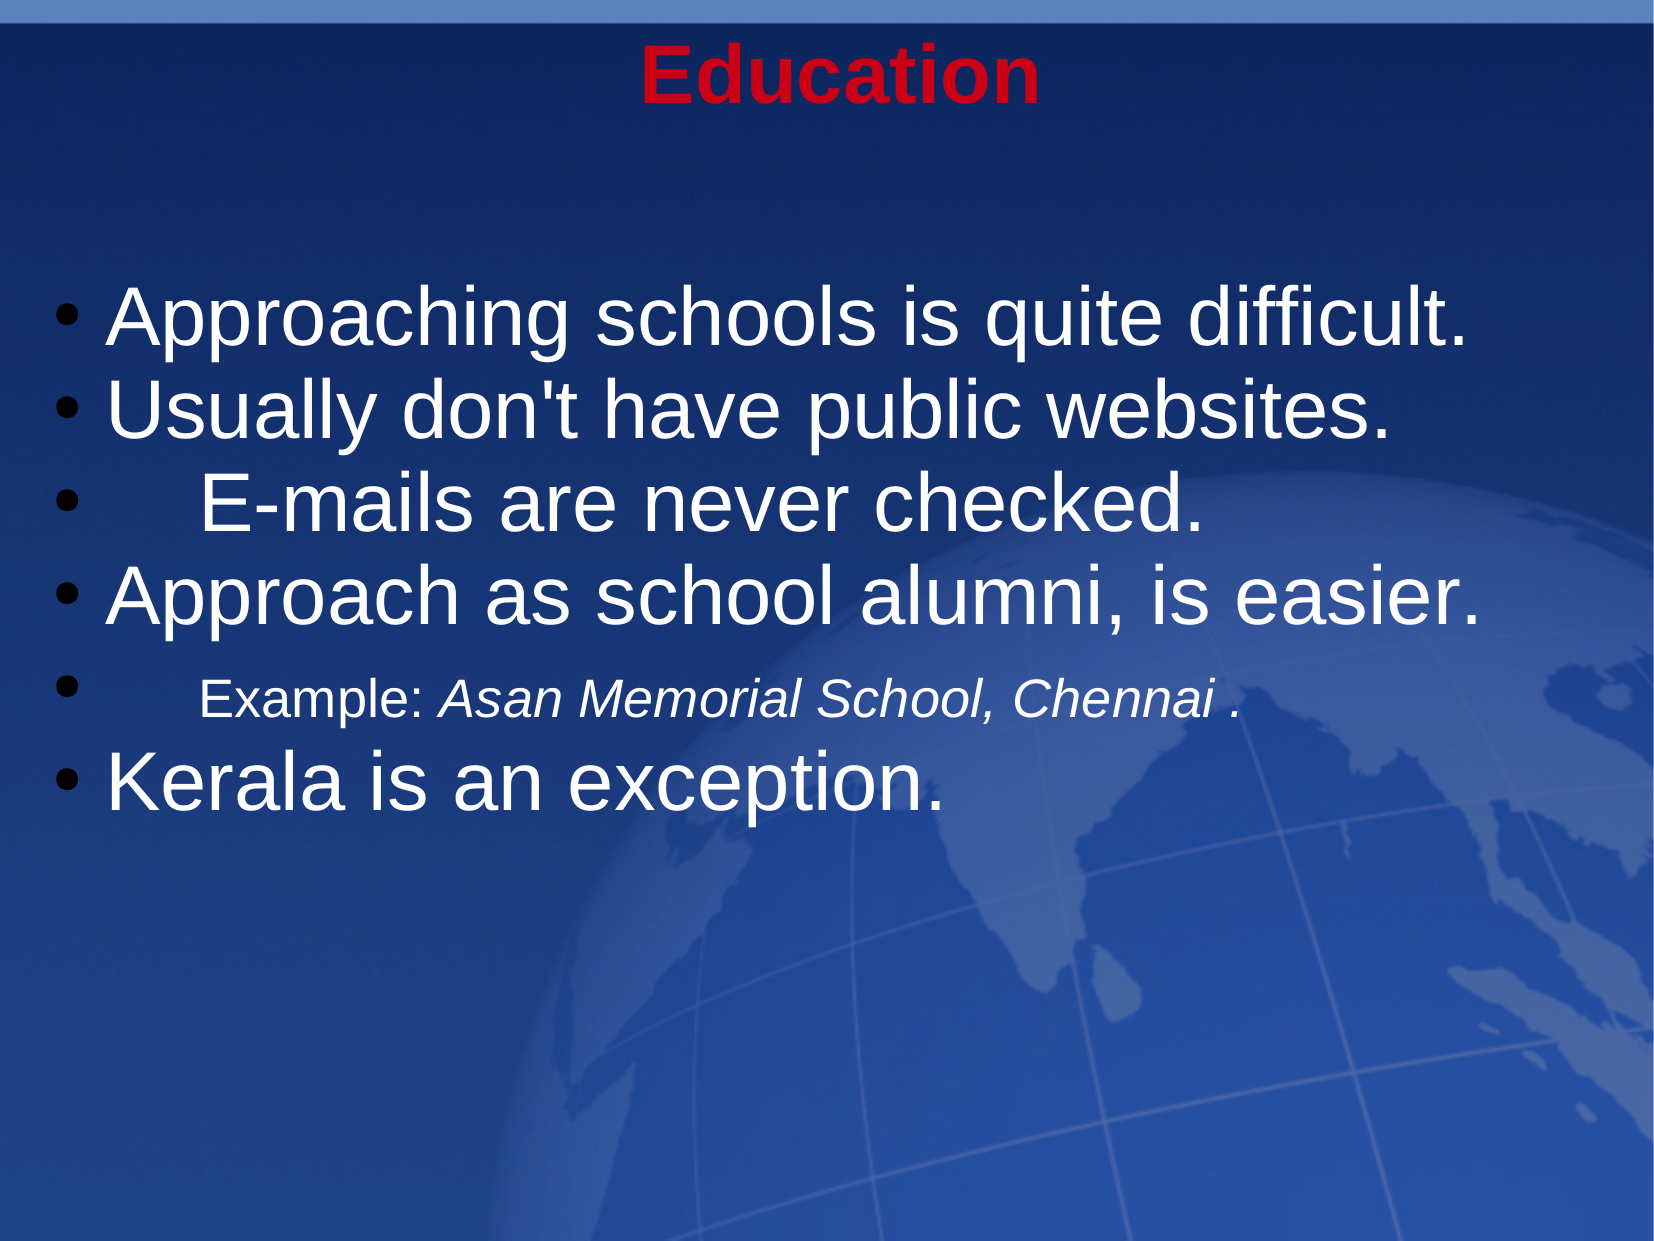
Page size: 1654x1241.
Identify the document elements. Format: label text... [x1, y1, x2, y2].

text_box Approaching schools is quite difficult. Usually don't have public websites. E-mails are never checked. Approach as school alumni, is easier. Example: Asan Memorial School, Chennai . Kerala is an exception. [37, 262, 1576, 1051]
text_box Education [109, 20, 1573, 143]
picture [0, 0, 1654, 1241]
